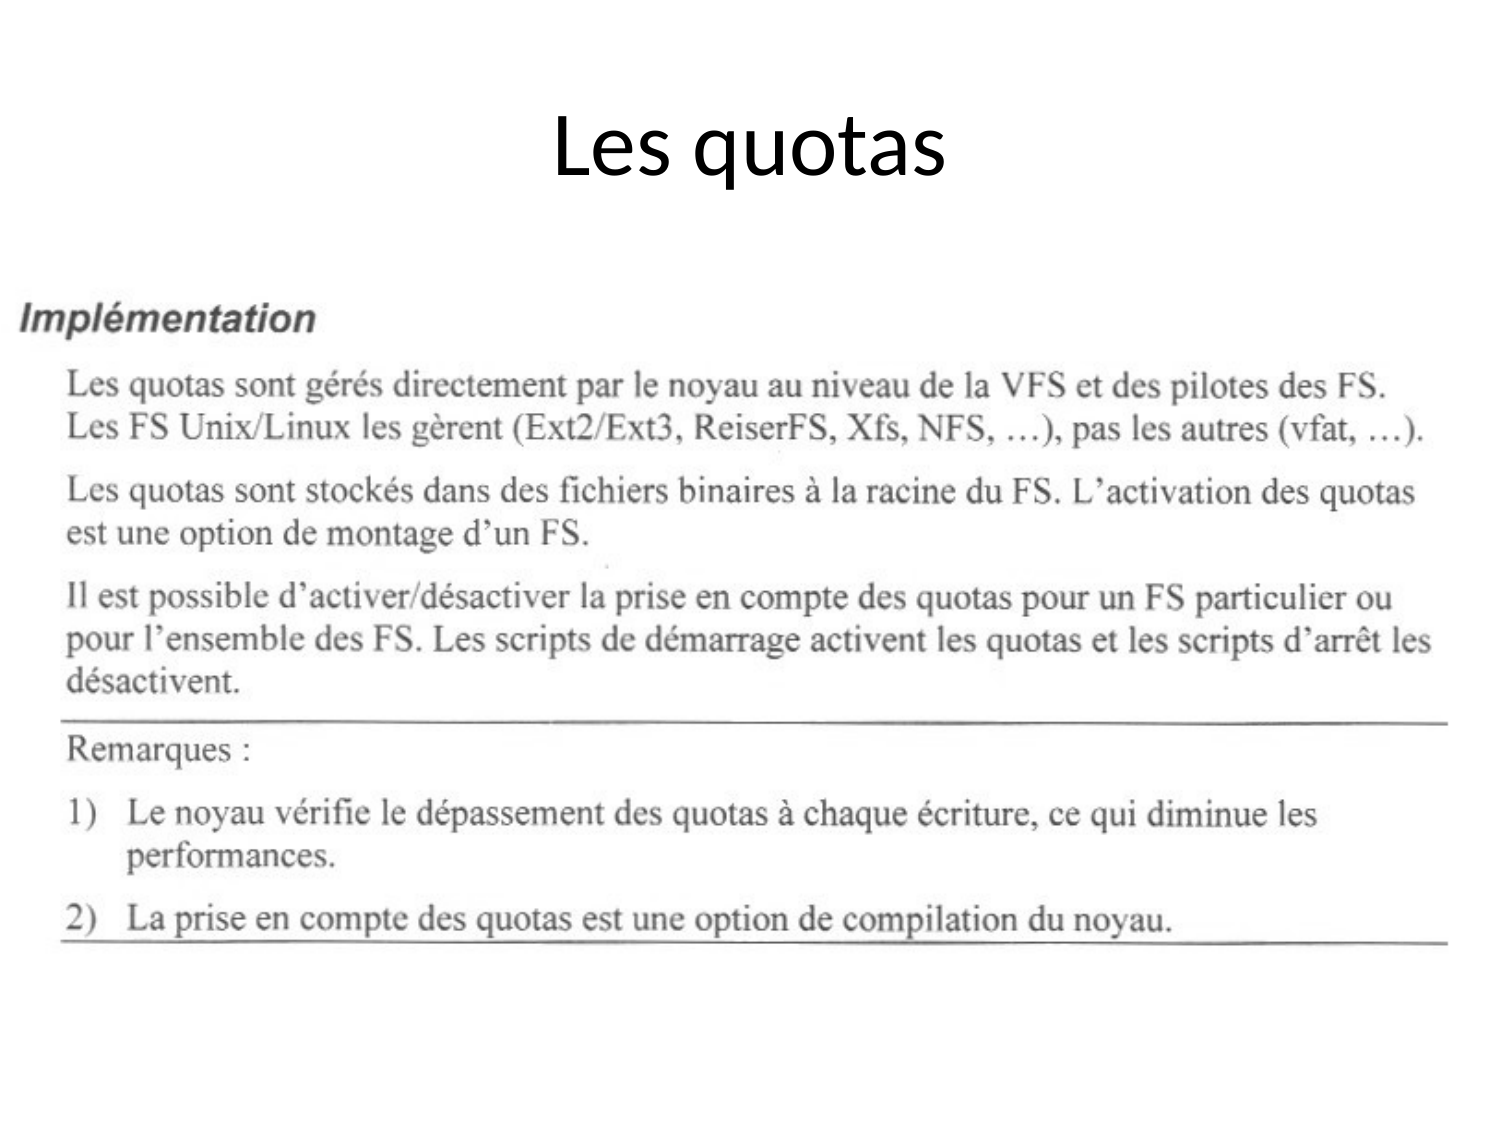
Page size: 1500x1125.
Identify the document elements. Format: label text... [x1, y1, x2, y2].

title Les quotas [75, 45, 1425, 233]
picture [0, 279, 1500, 992]
